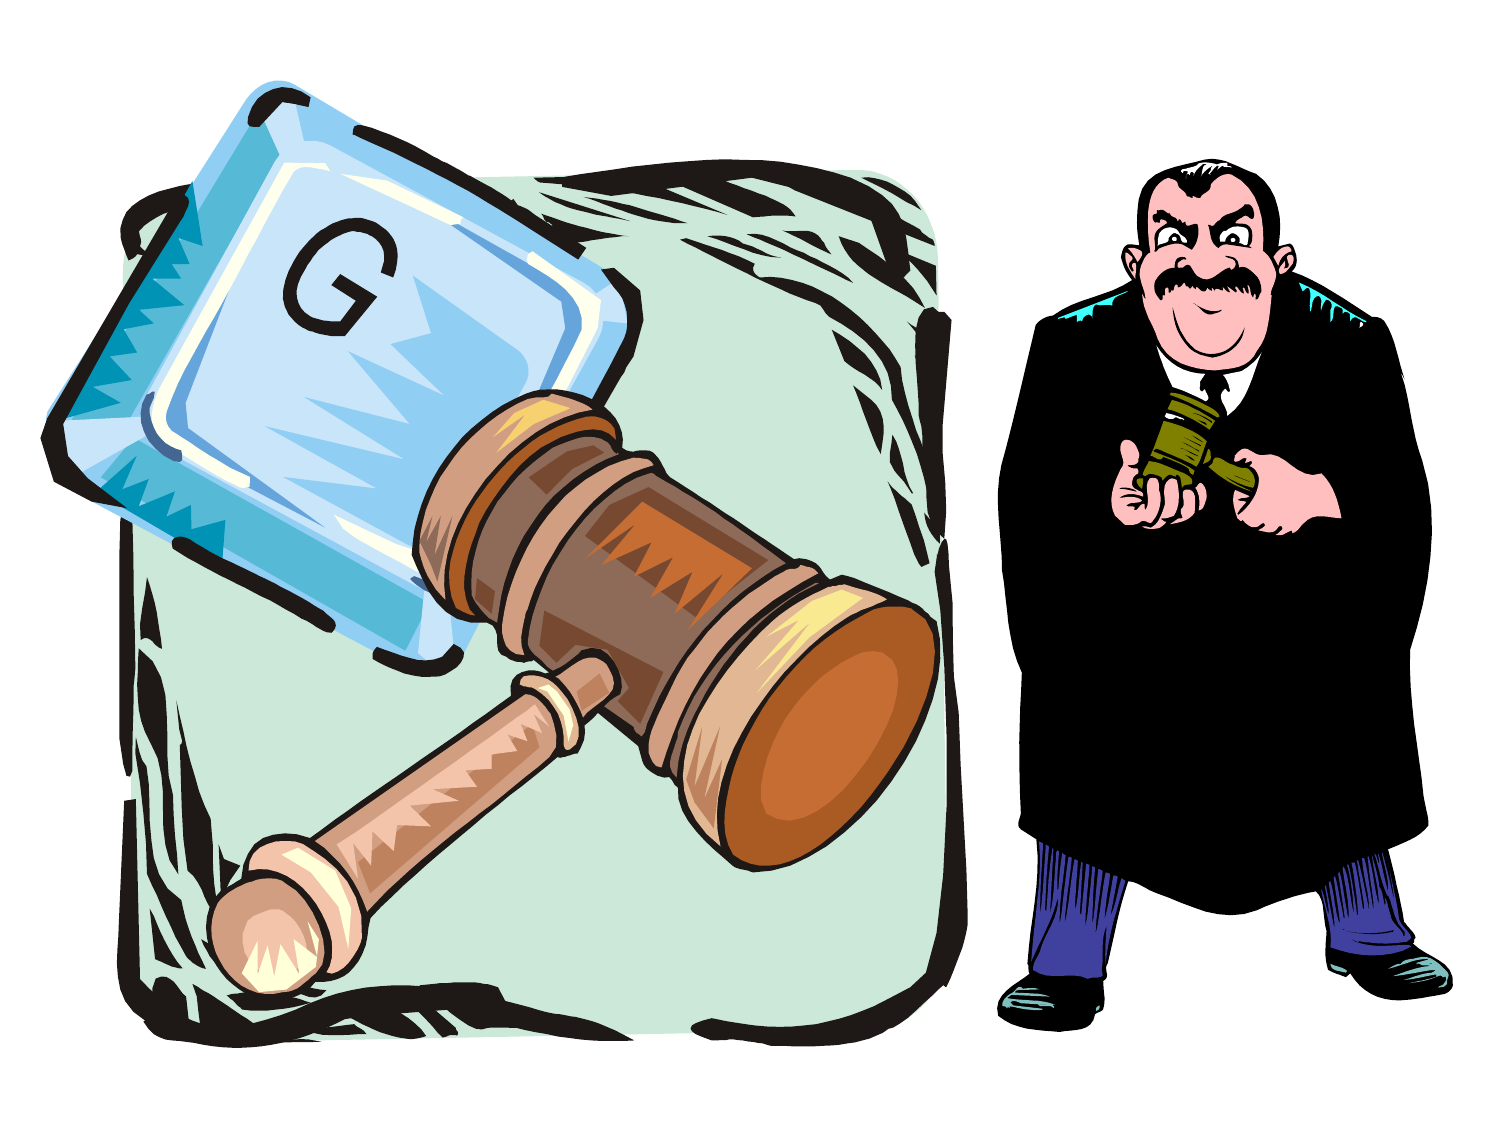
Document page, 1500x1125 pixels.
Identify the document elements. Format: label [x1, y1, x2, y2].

picture [37, 75, 968, 1051]
picture [987, 149, 1456, 1034]
